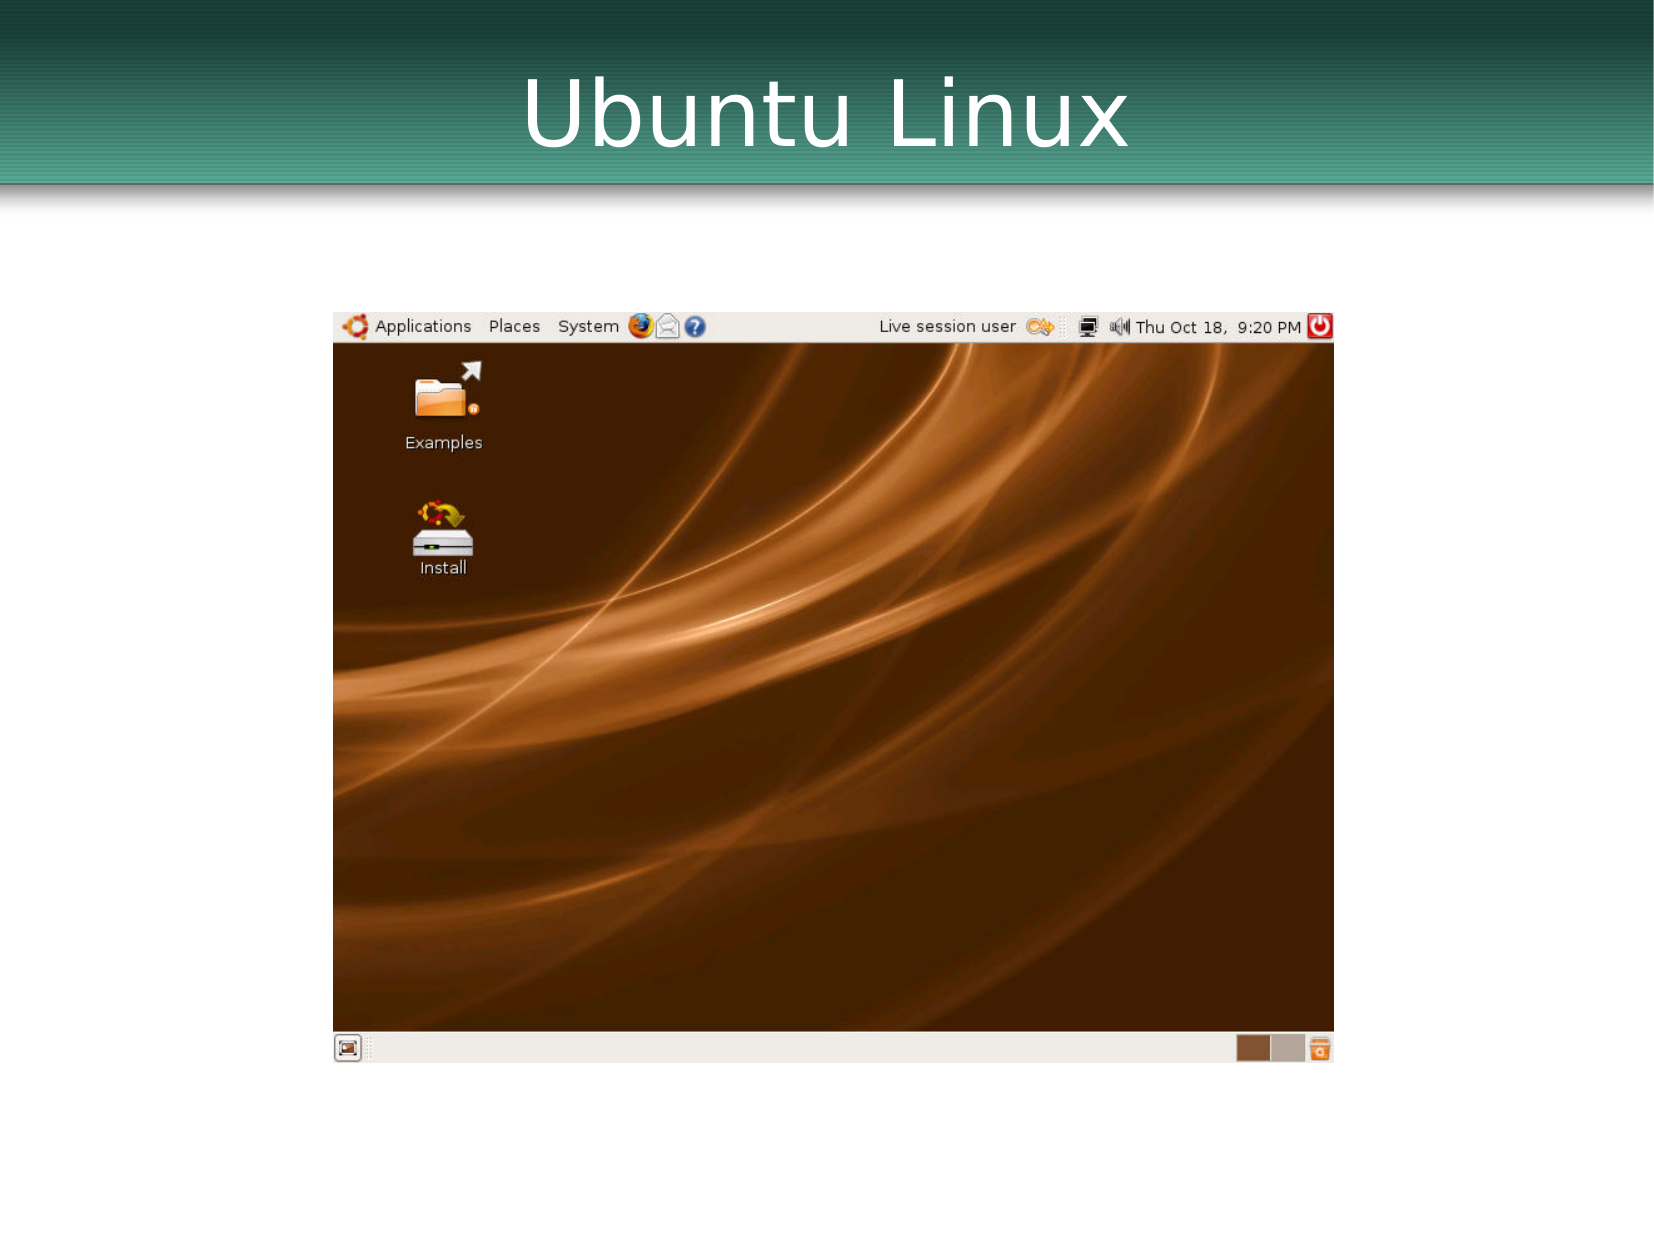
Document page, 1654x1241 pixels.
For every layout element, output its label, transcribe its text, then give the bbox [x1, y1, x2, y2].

picture [333, 312, 1334, 1063]
title Ubuntu Linux [82, 11, 1571, 219]
picture [0, 0, 1654, 225]
